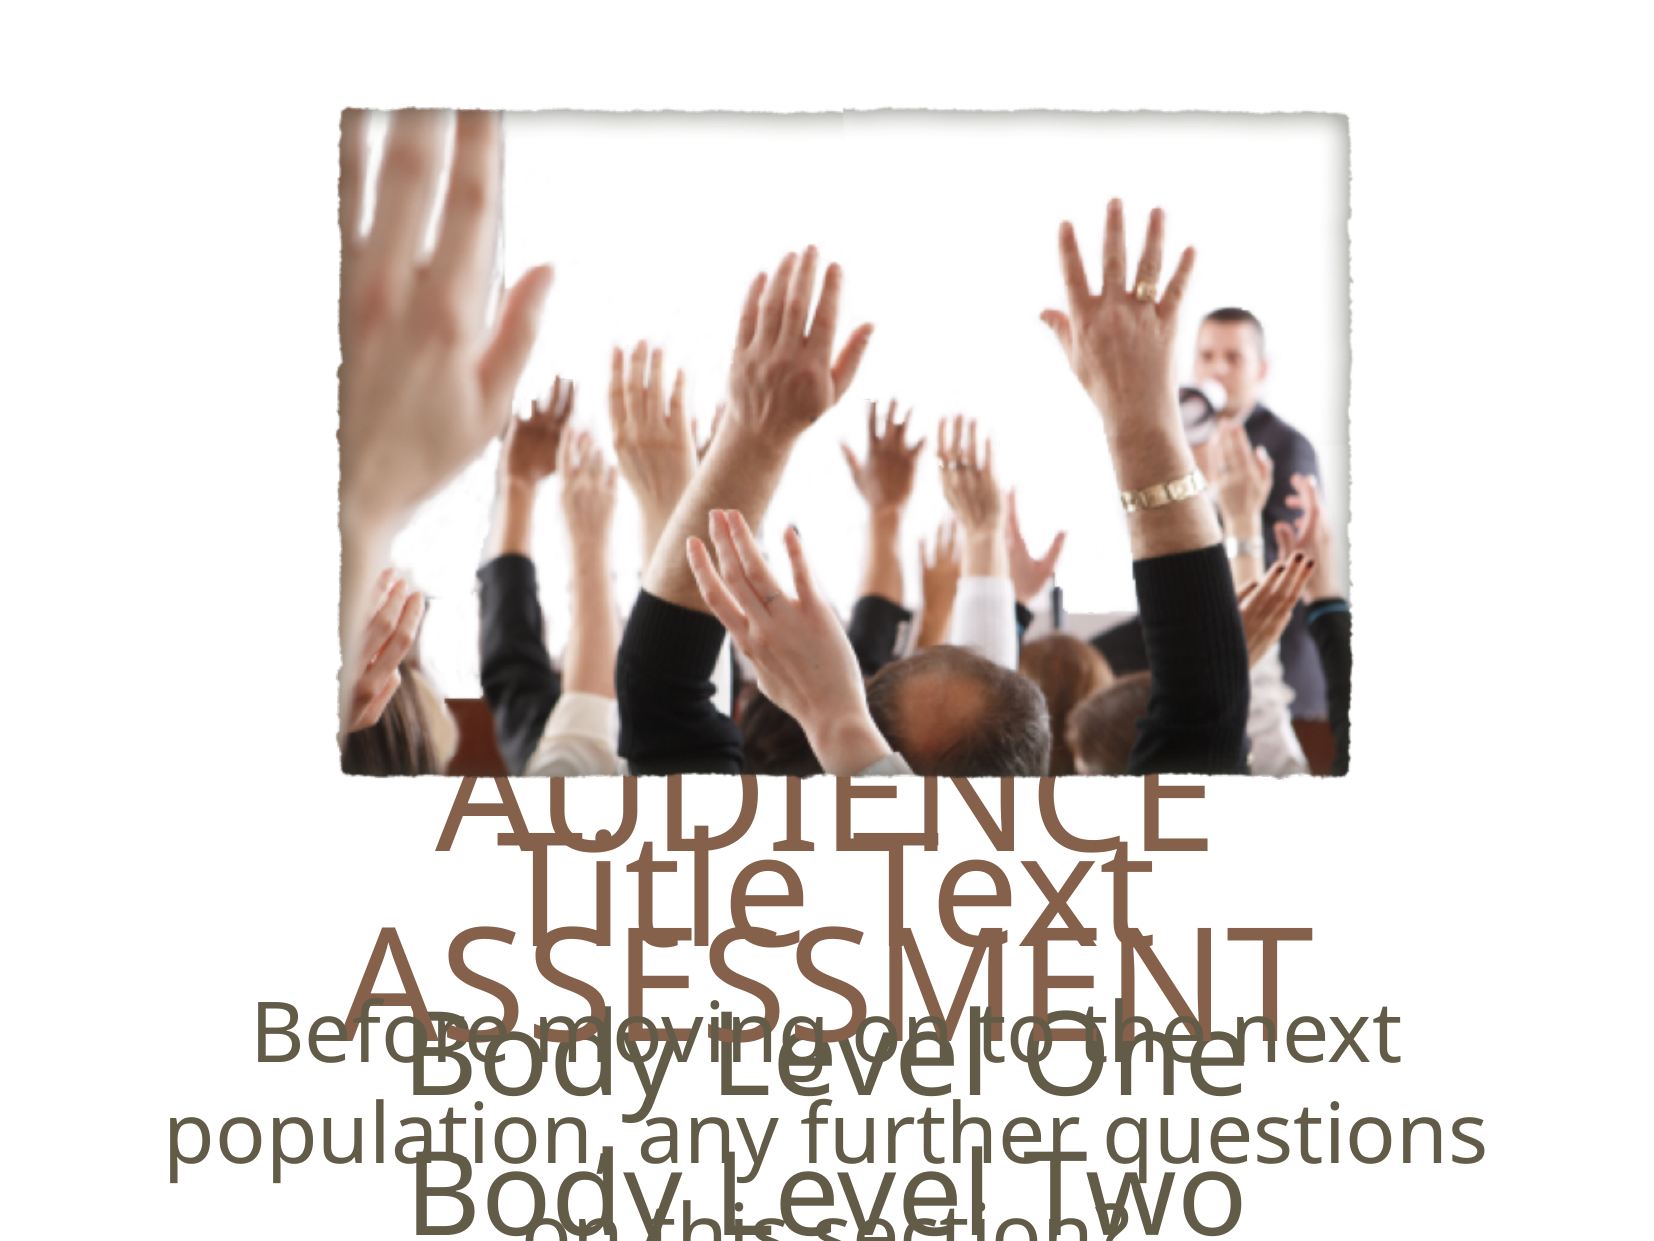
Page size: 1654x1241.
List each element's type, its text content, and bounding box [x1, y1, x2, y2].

picture [330, 105, 1357, 783]
text_box Before moving on to the next population, any further questions on this section? [140, 970, 1513, 1149]
title AUDIENCE ASSESSMENT [140, 794, 1513, 970]
